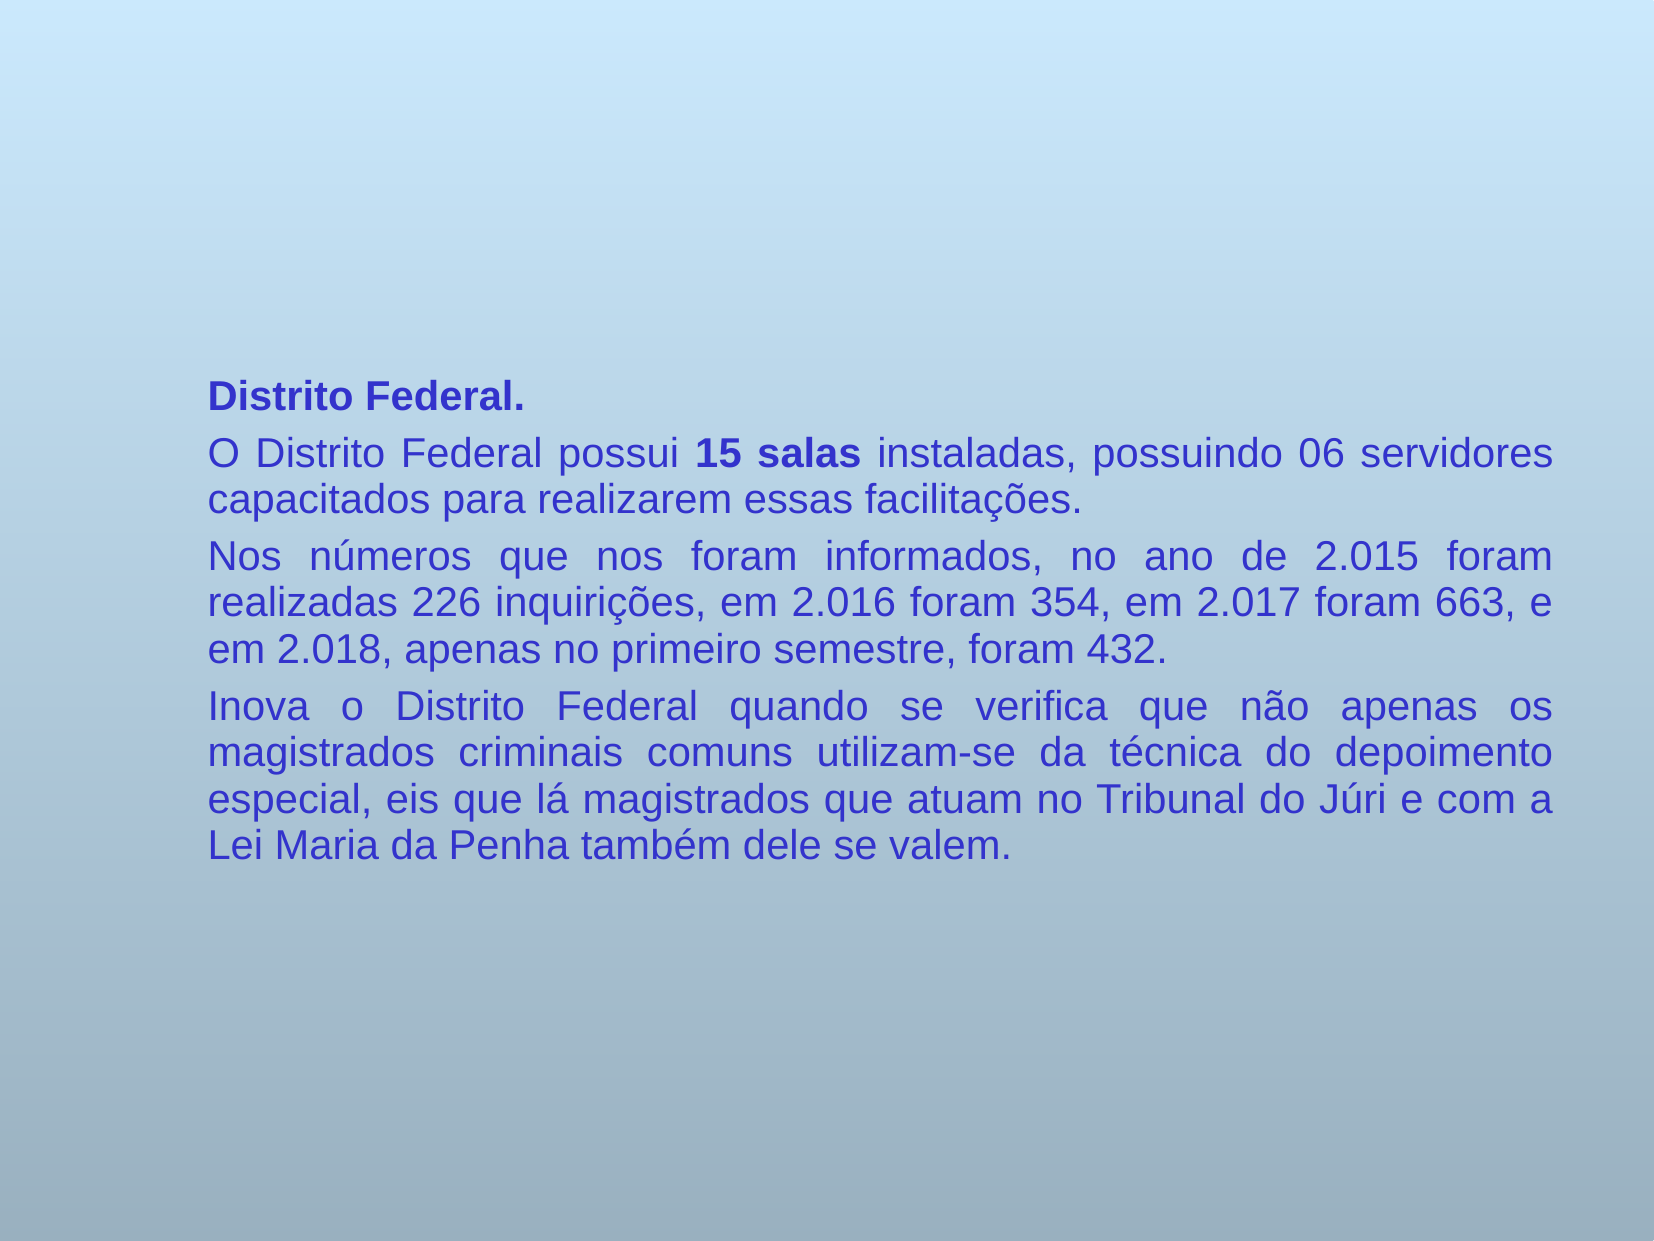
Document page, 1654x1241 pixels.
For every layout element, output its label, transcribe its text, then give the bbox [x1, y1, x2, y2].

list Distrito Federal. O Distrito Federal possui 15 salas instaladas, possuindo 06 servidores capacitados para realizarem essas facilitações. Nos números que nos foram informados, no ano de 2.015 foram realizadas 226 inquirições, em 2.016 foram 354, em 2.017 foram 663, e em 2.018, apenas no primeiro semestre, foram 432. Inova o Distrito Federal quando se verifica que não apenas os magistrados criminais comuns utilizam-se da técnica do depoimento especial, eis que lá magistrados que atuam no Tribunal do Júri e com a Lei Maria da Penha também dele se valem. [136, 364, 1569, 1154]
